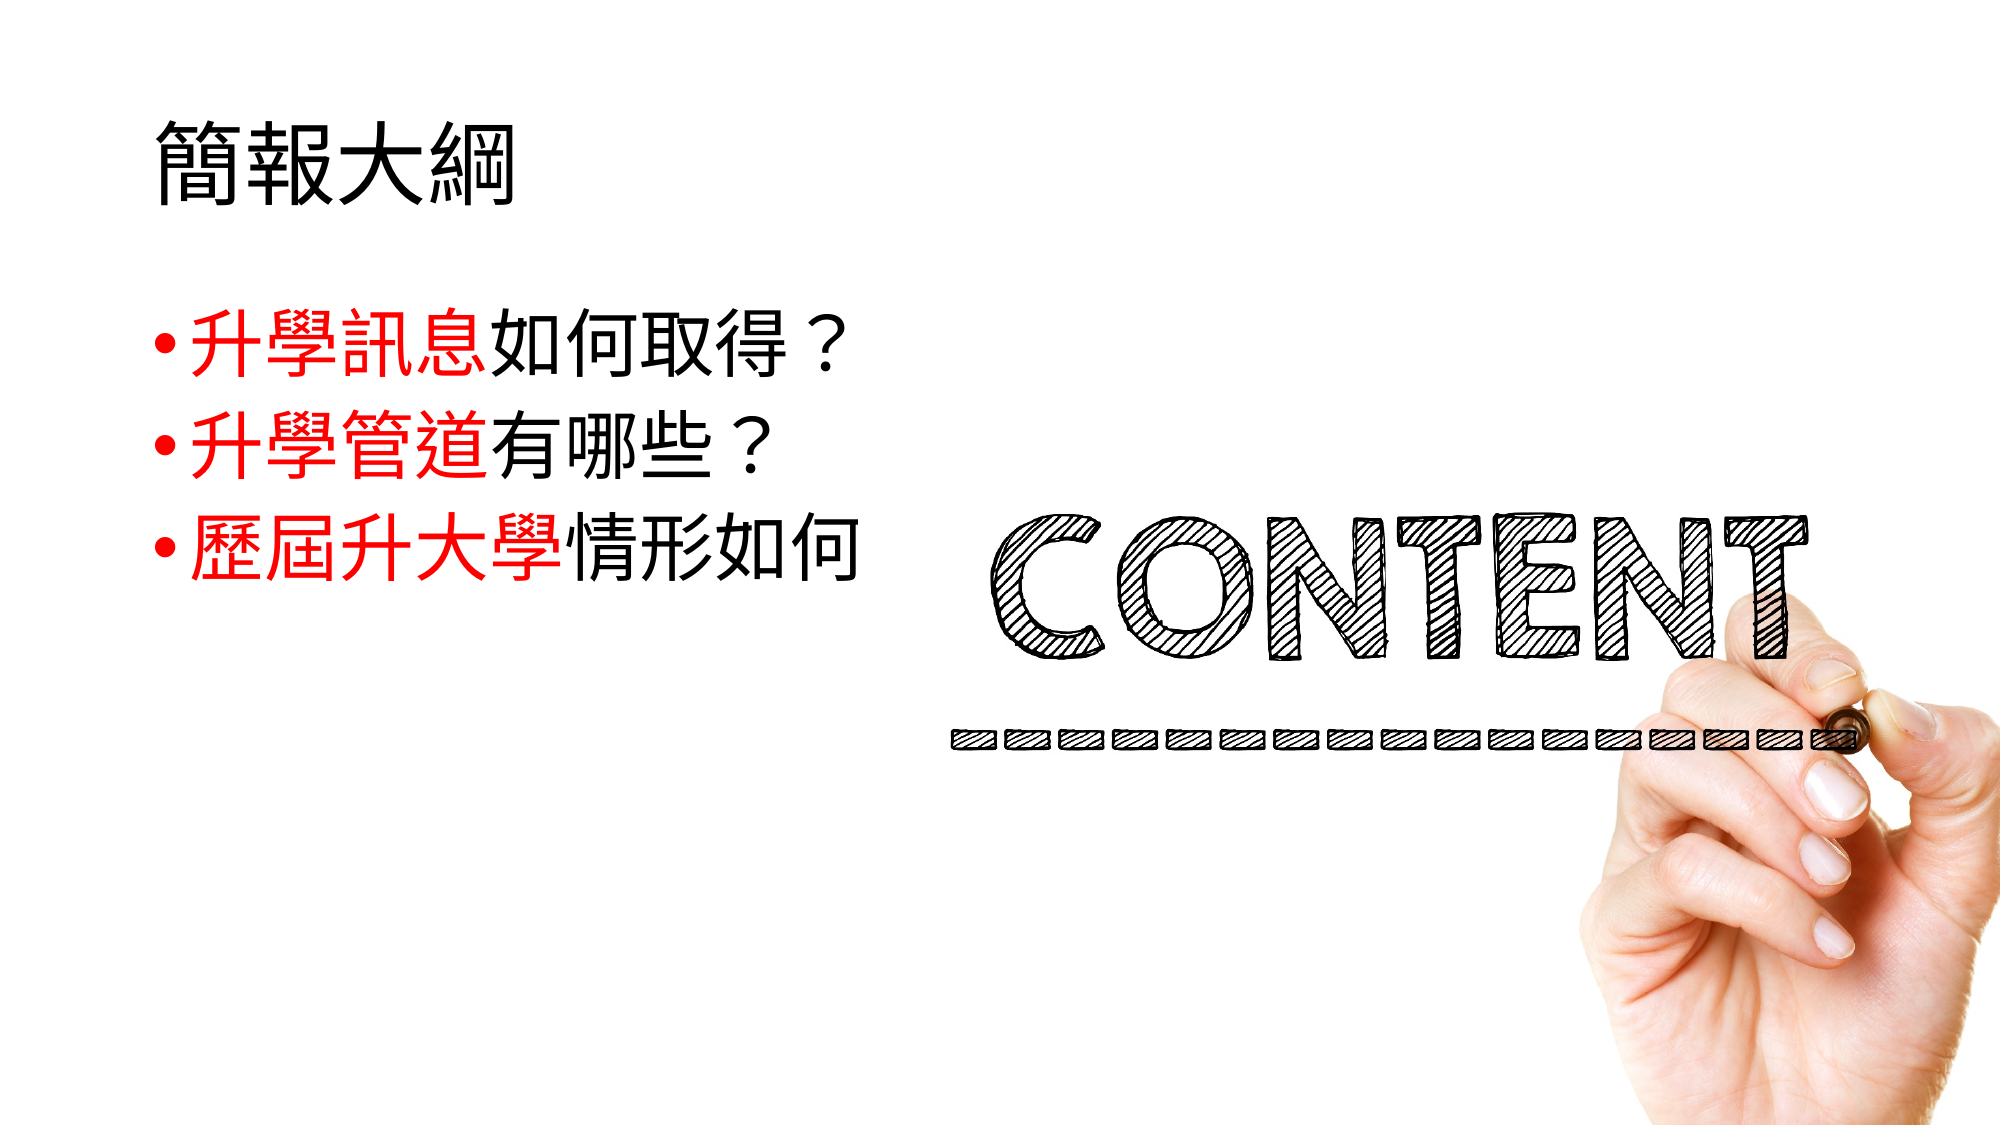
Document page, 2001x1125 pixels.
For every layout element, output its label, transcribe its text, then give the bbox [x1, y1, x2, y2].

title 簡報大綱 [137, 59, 1863, 278]
picture [858, 307, 2000, 1125]
list 升學訊息如何取得？ 升學管道有哪些？ 歷屆升大學情形如何？ [137, 299, 1863, 1014]
